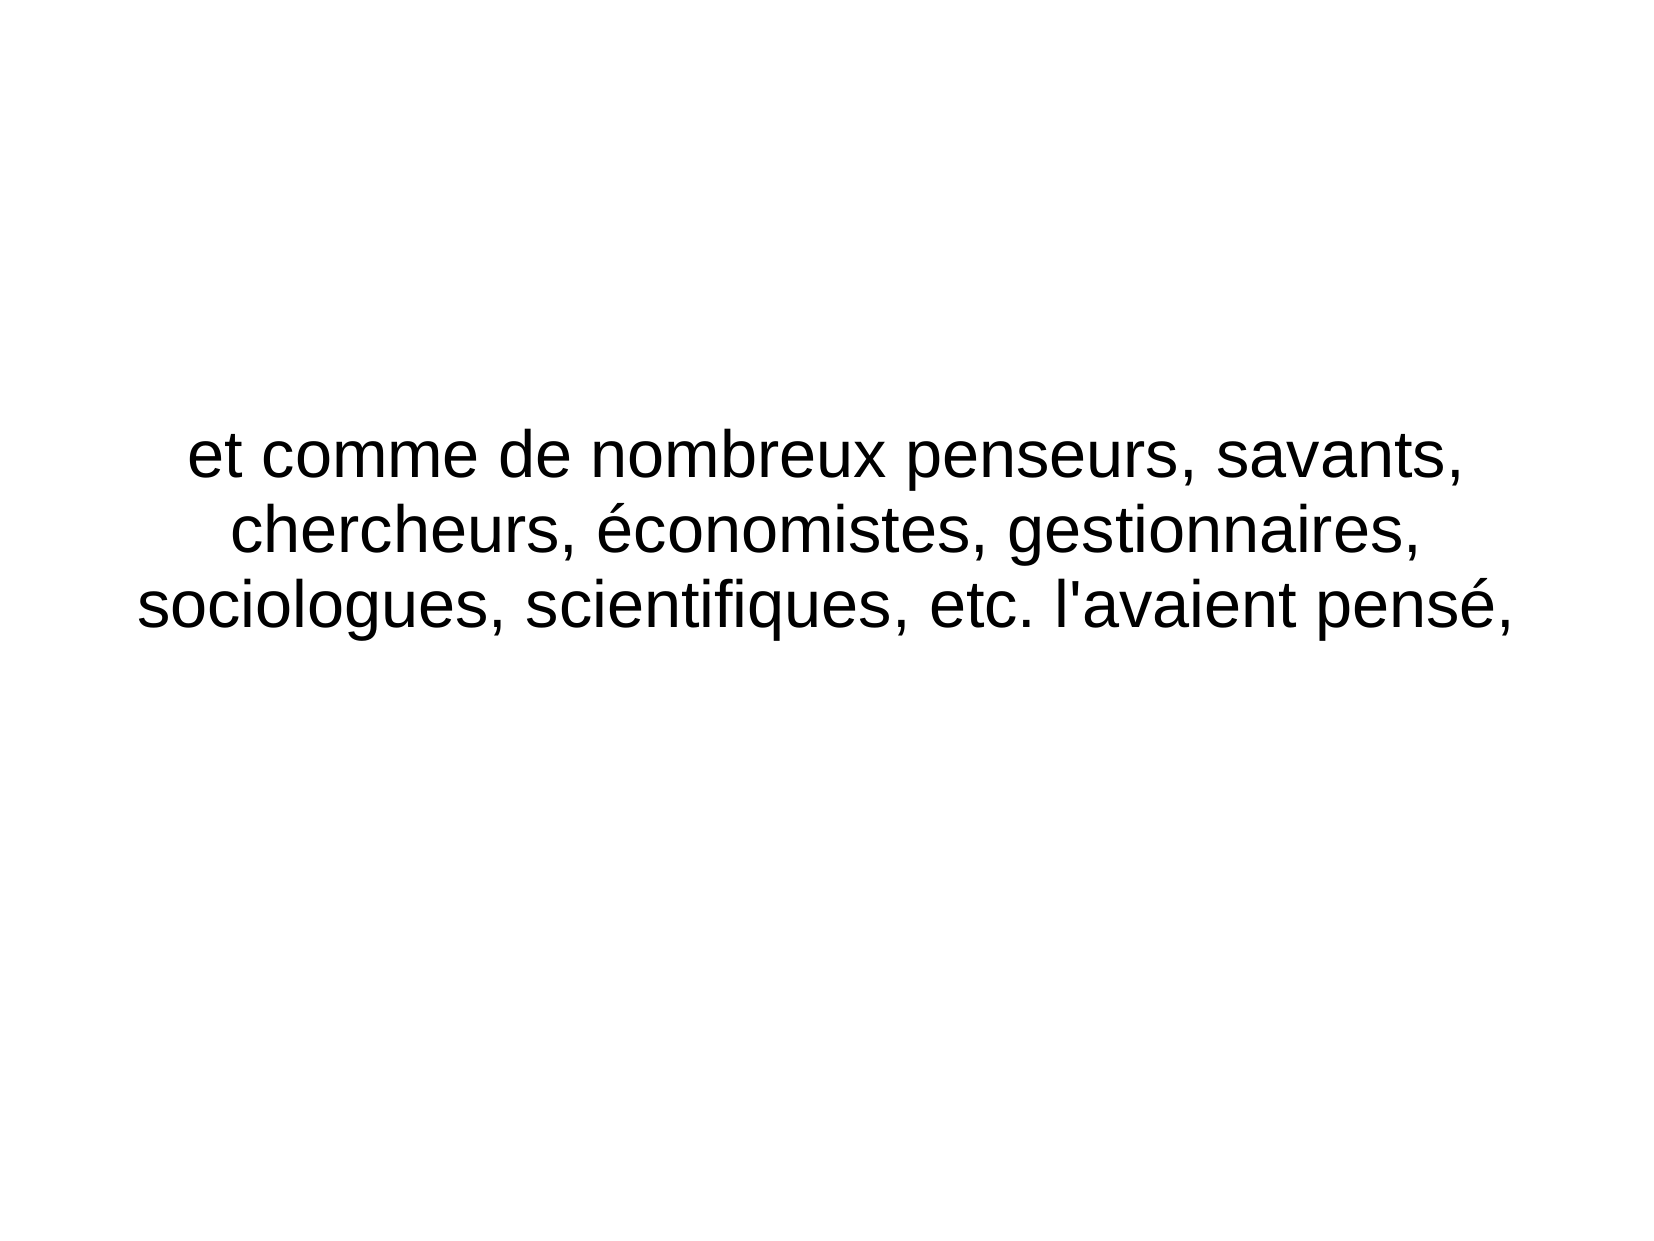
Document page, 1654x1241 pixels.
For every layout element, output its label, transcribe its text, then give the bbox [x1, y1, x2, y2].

subtitle et comme de nombreux penseurs, savants, chercheurs, économistes, gestionnaires, sociologues, scientifiques, etc. l'avaient pensé, [82, 49, 1571, 1010]
